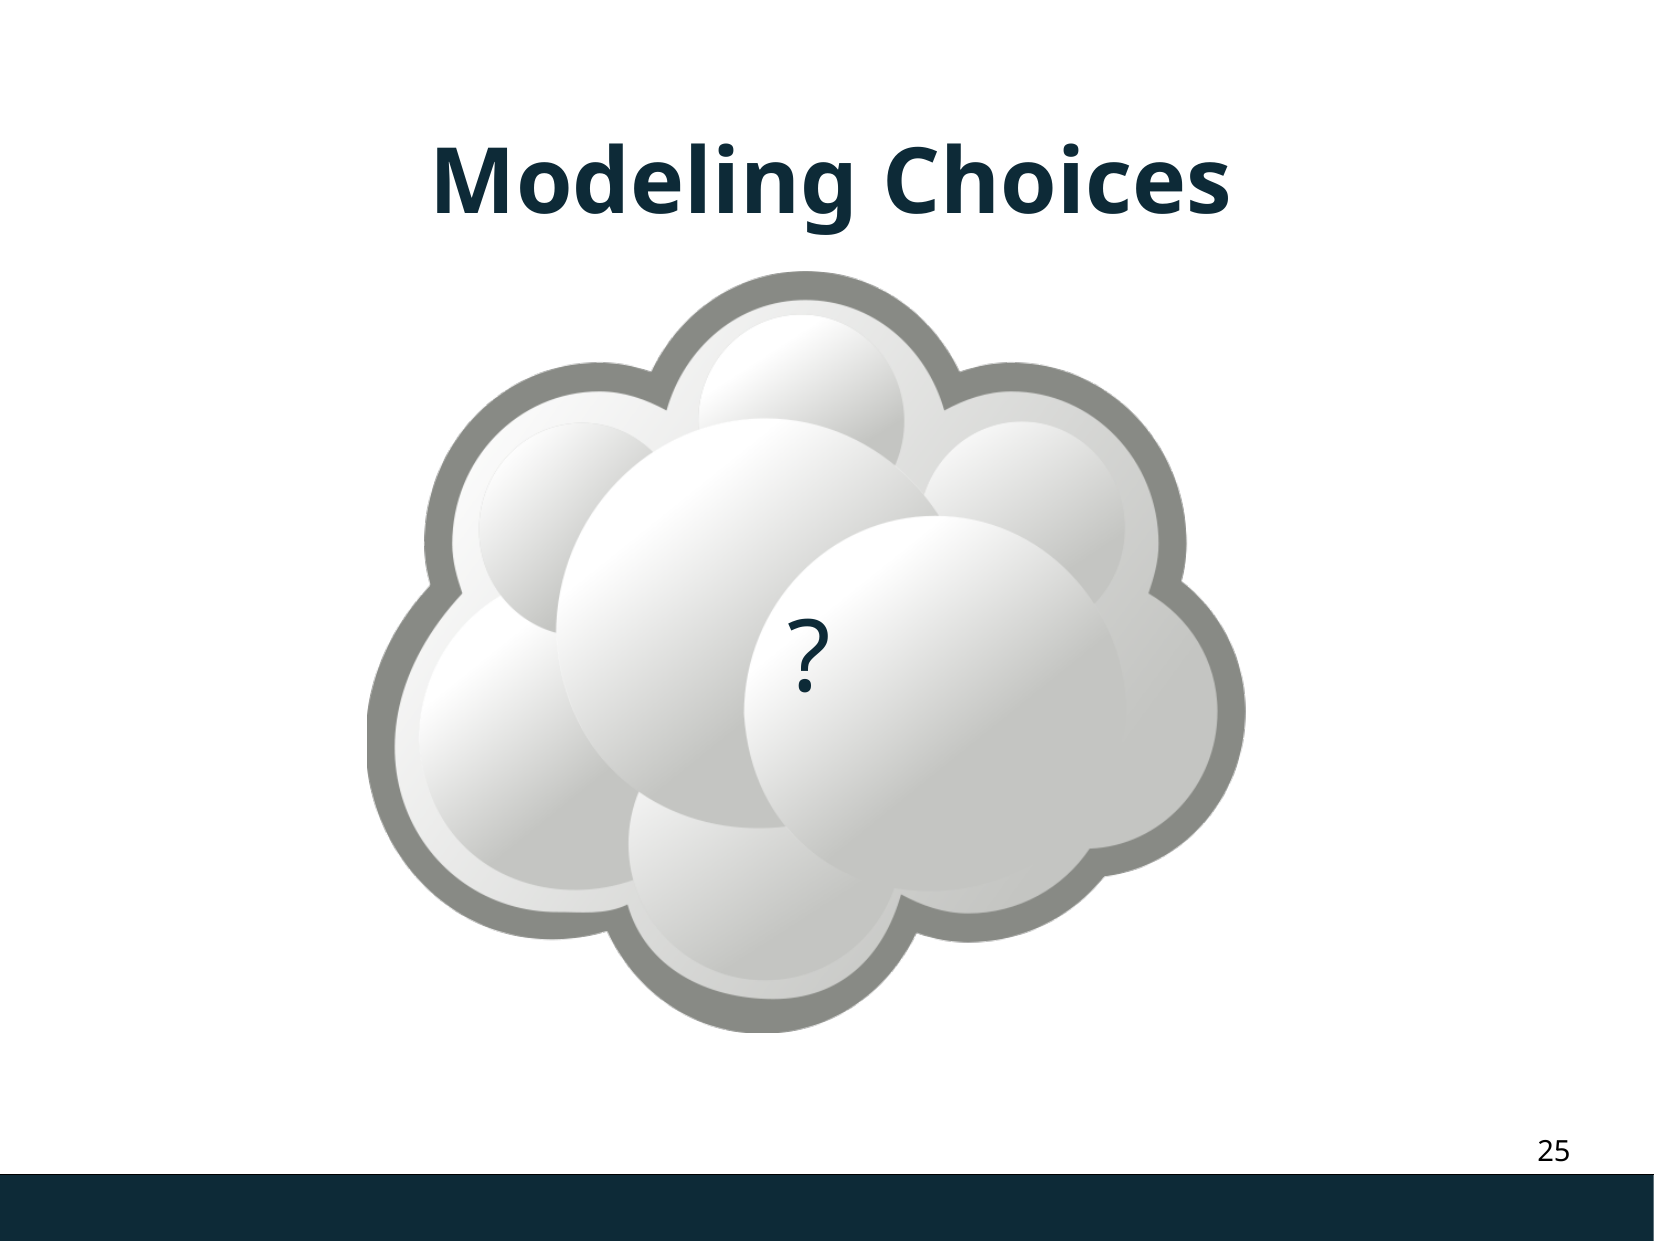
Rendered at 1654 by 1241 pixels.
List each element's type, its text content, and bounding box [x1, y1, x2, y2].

title Modeling Choices [86, 74, 1575, 282]
picture [367, 271, 1250, 1033]
